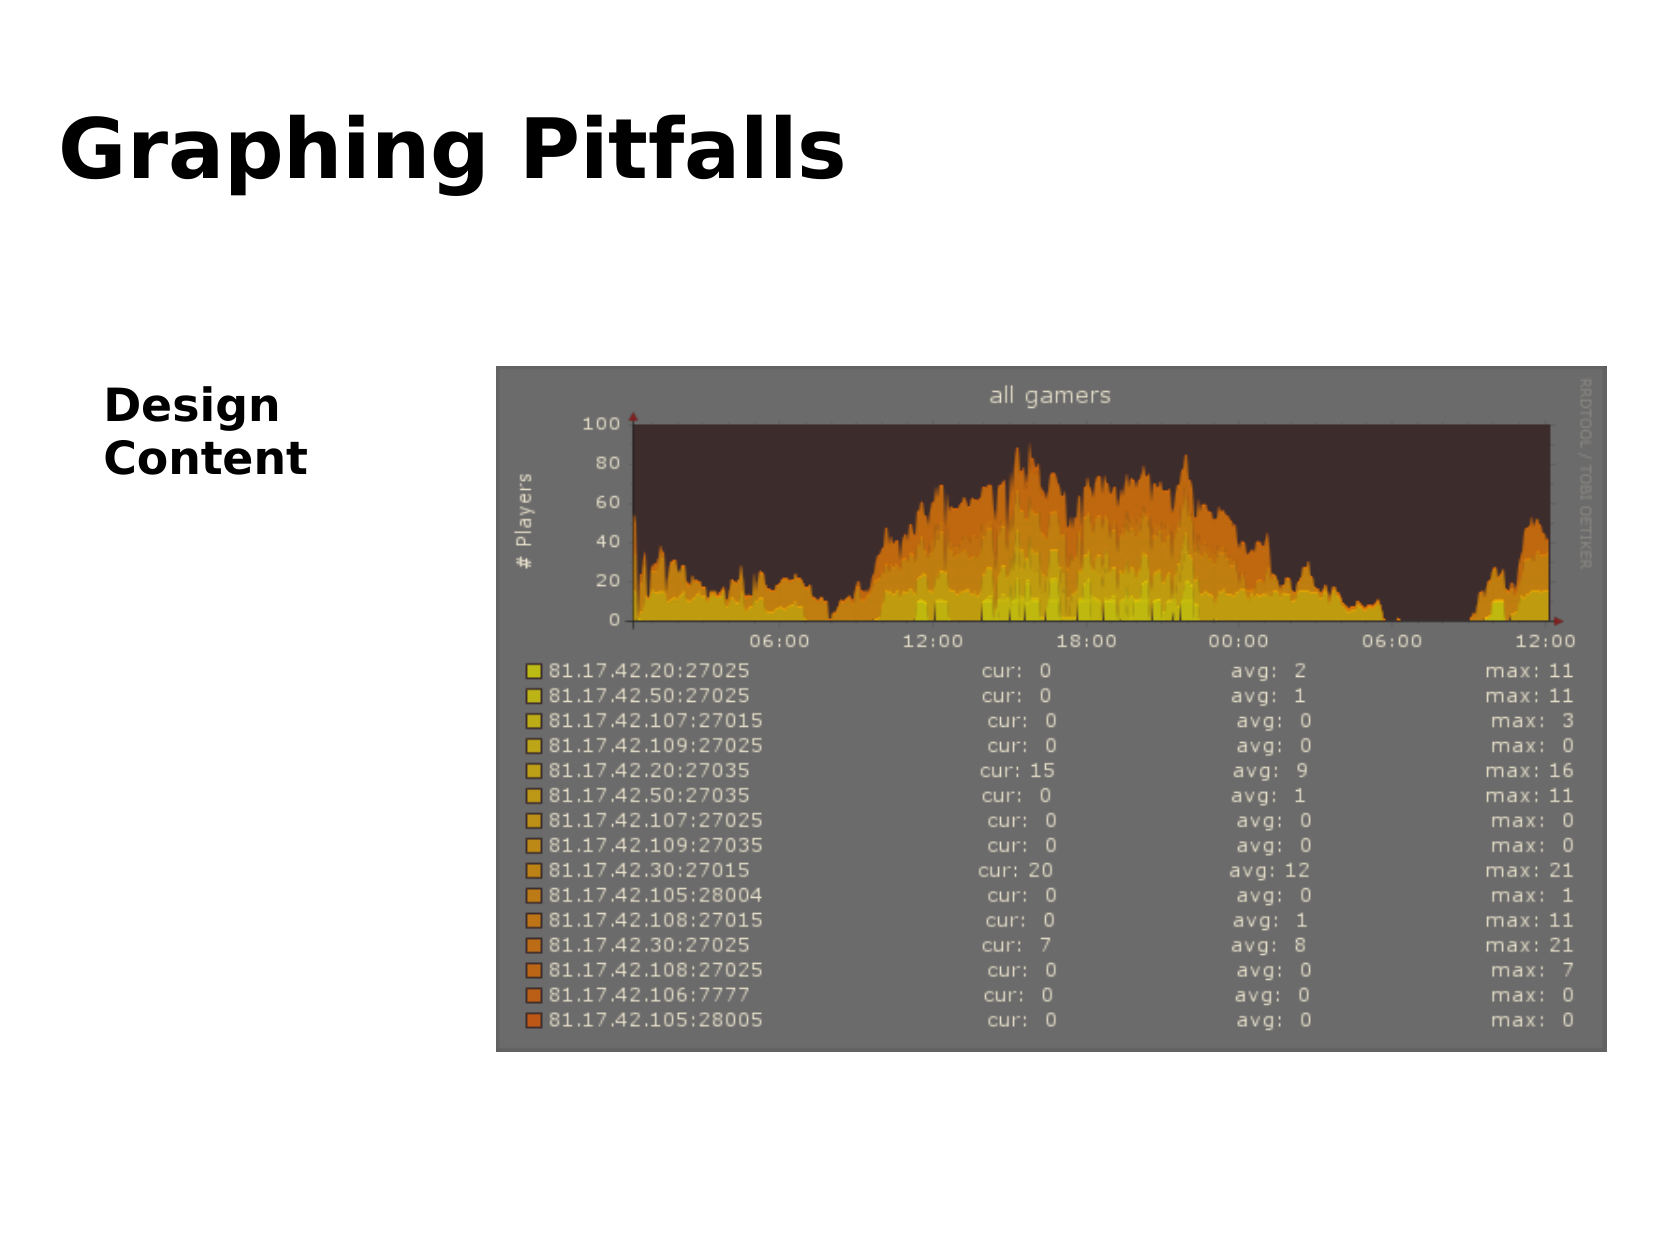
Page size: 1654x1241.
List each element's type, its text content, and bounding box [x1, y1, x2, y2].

title Graphing Pitfalls [59, 75, 1607, 225]
text_box Design Content [70, 371, 507, 561]
picture [496, 366, 1607, 1052]
